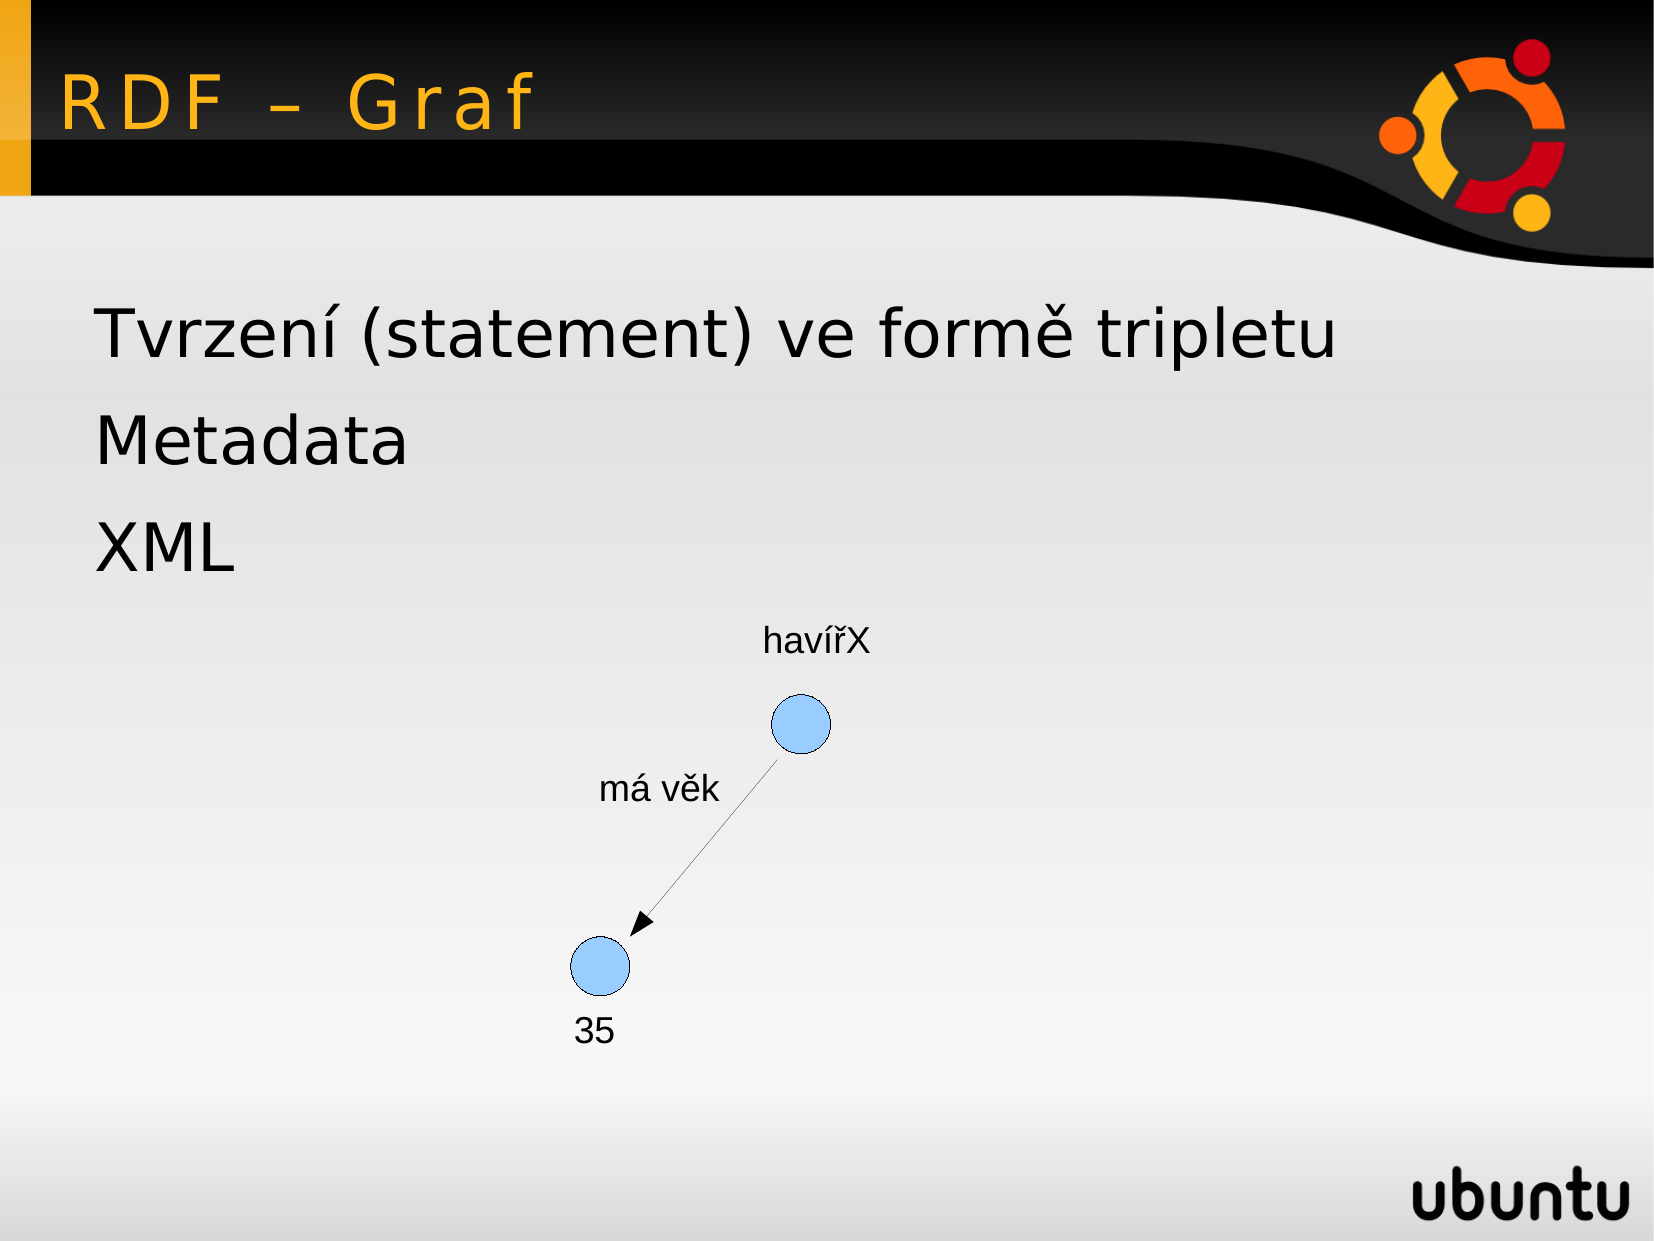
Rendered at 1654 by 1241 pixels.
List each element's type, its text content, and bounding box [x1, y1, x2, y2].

text_box havířX [747, 611, 886, 674]
title RDF – Graf [59, 29, 1270, 178]
text_box [771, 694, 831, 754]
text_box má věk [584, 759, 735, 821]
text_box [570, 936, 630, 996]
picture [0, 0, 1654, 1241]
list Tvrzení (statement) ve formě tripletu Metadata XML [76, 295, 1565, 621]
text_box 35 [559, 1001, 631, 1063]
